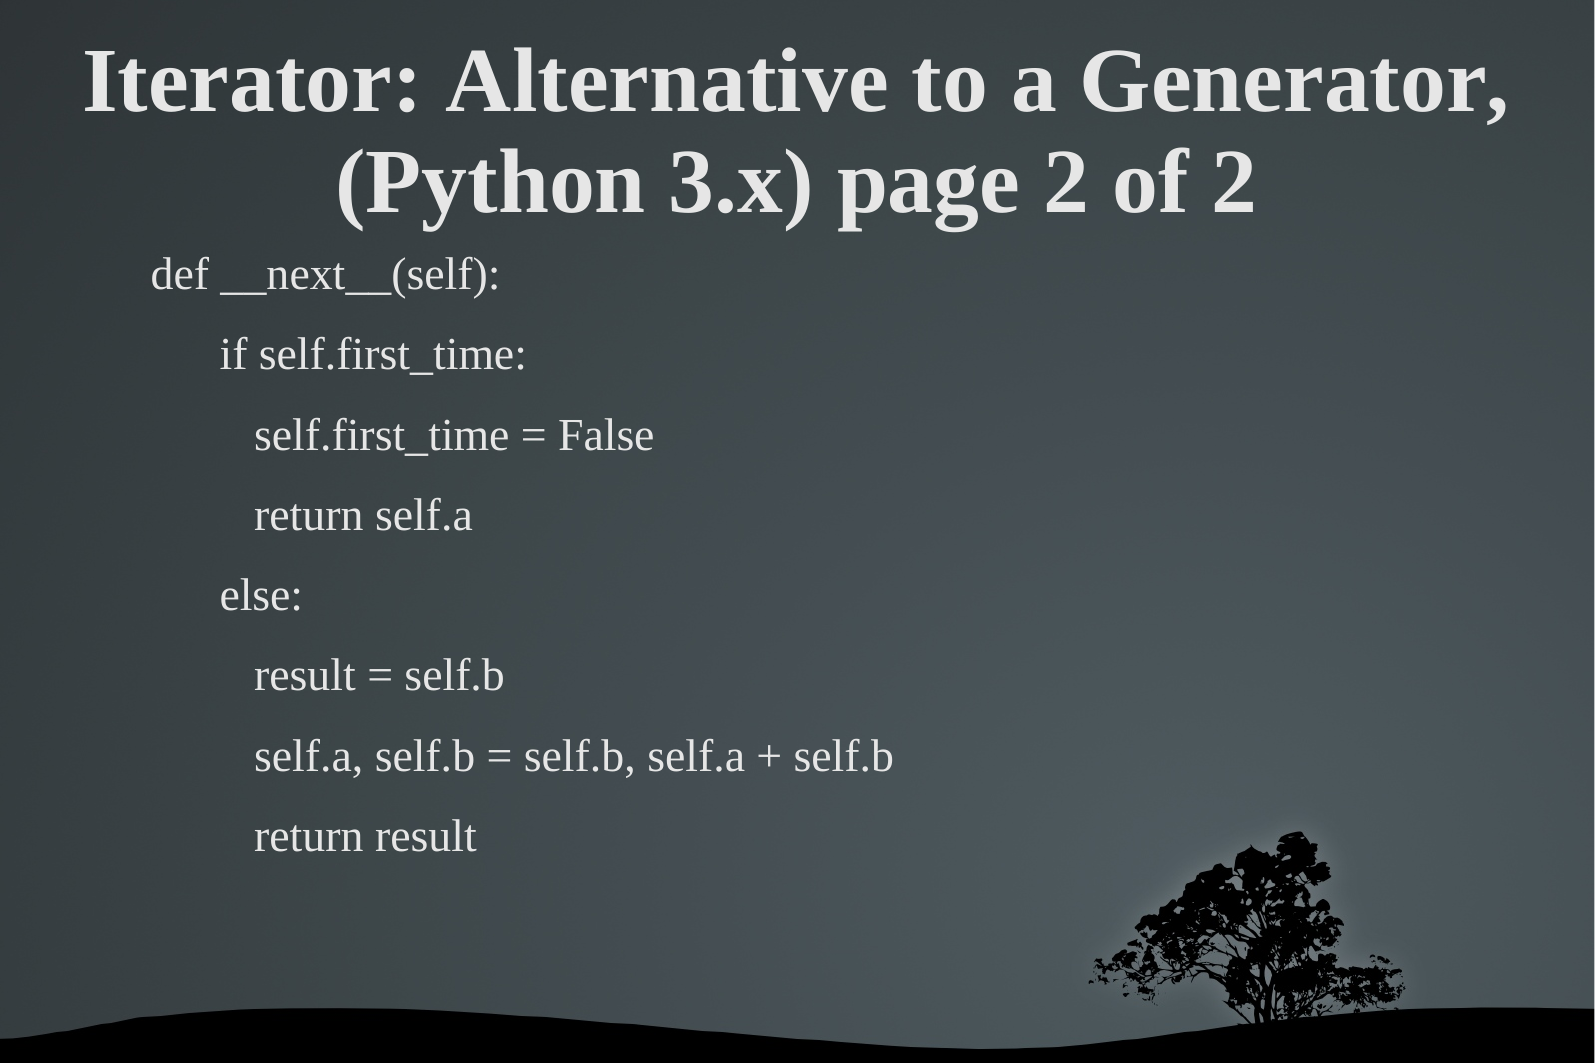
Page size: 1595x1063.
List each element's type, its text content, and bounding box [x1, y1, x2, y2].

picture [0, 0, 1595, 1063]
title Iterator: Alternative to a Generator, (Python 3.x) page 2 of 2 [79, 11, 1515, 248]
list def __next__(self): if self.first_time: self.first_time = False return self.a else: result = self.b self.a, self.b = self.b, self.a + self.b return result [79, 248, 1515, 936]
